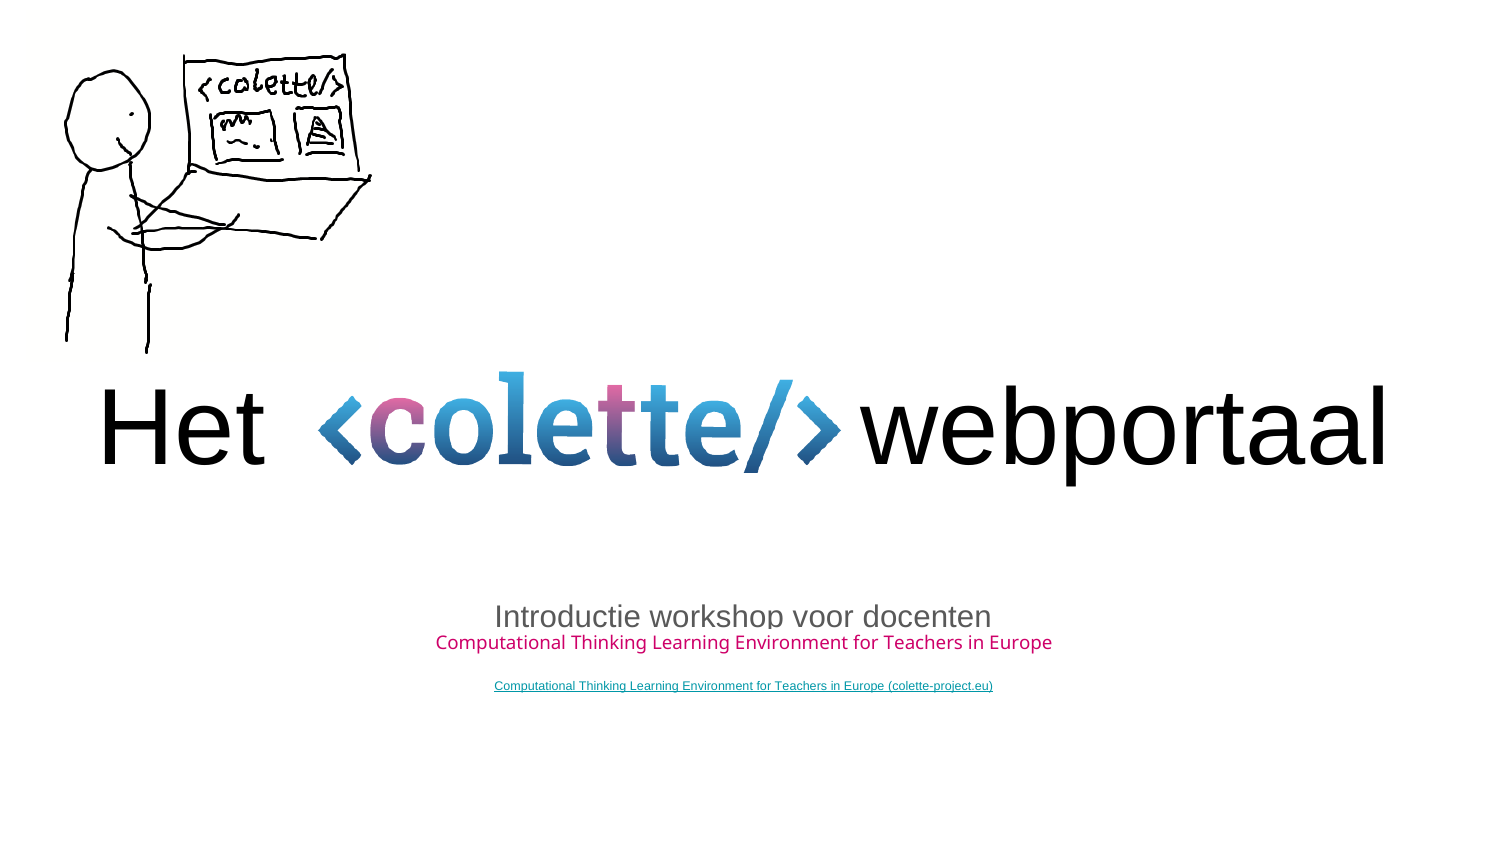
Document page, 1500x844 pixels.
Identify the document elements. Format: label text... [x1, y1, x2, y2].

picture [26, 10, 923, 537]
title Het <co lette/> webportaal [44, 362, 235, 503]
title Het <co lette/> webportaal [379, 166, 1443, 503]
subtitle Introductie workshop voor docenten Computational Thinking Learning Environment for Teachers in Europe Computational Thinking Learning Environment for Teachers in Europe (colette-project.eu) [44, 590, 1443, 721]
